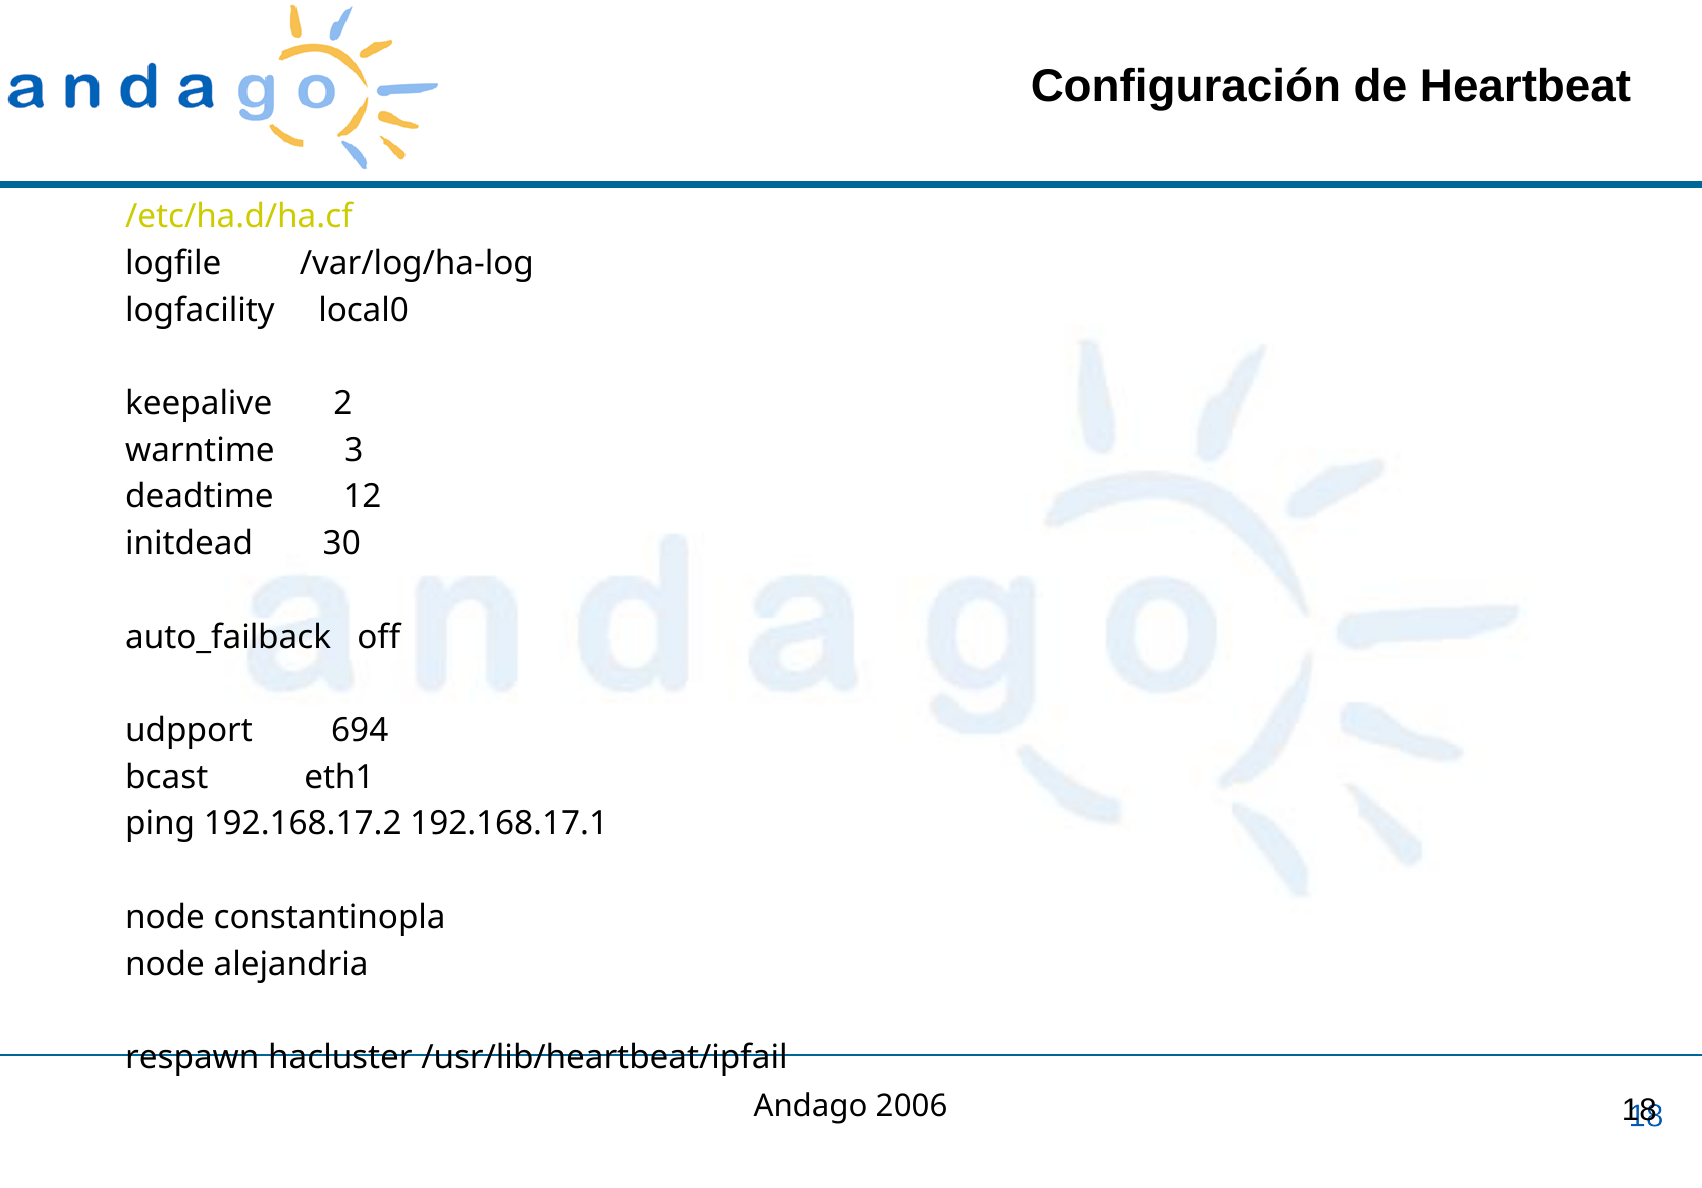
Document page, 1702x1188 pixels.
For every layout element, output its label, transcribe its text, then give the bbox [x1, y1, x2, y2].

picture [0, 0, 255, 175]
subtitle /etc/ha.d/ha.cf logfile /var/log/ha-log logfacility local0 keepalive 2 warntime 3 deadtime 12 initdead 30 auto_failback off udpport 694 bcast eth1 ping 192.168.17.2 192.168.17.1 node constantinopla node alejandria respawn hacluster /usr/lib/heartbeat/ipfail [125, 245, 1572, 1030]
title Configuración de Heartbeat [255, 0, 1702, 188]
